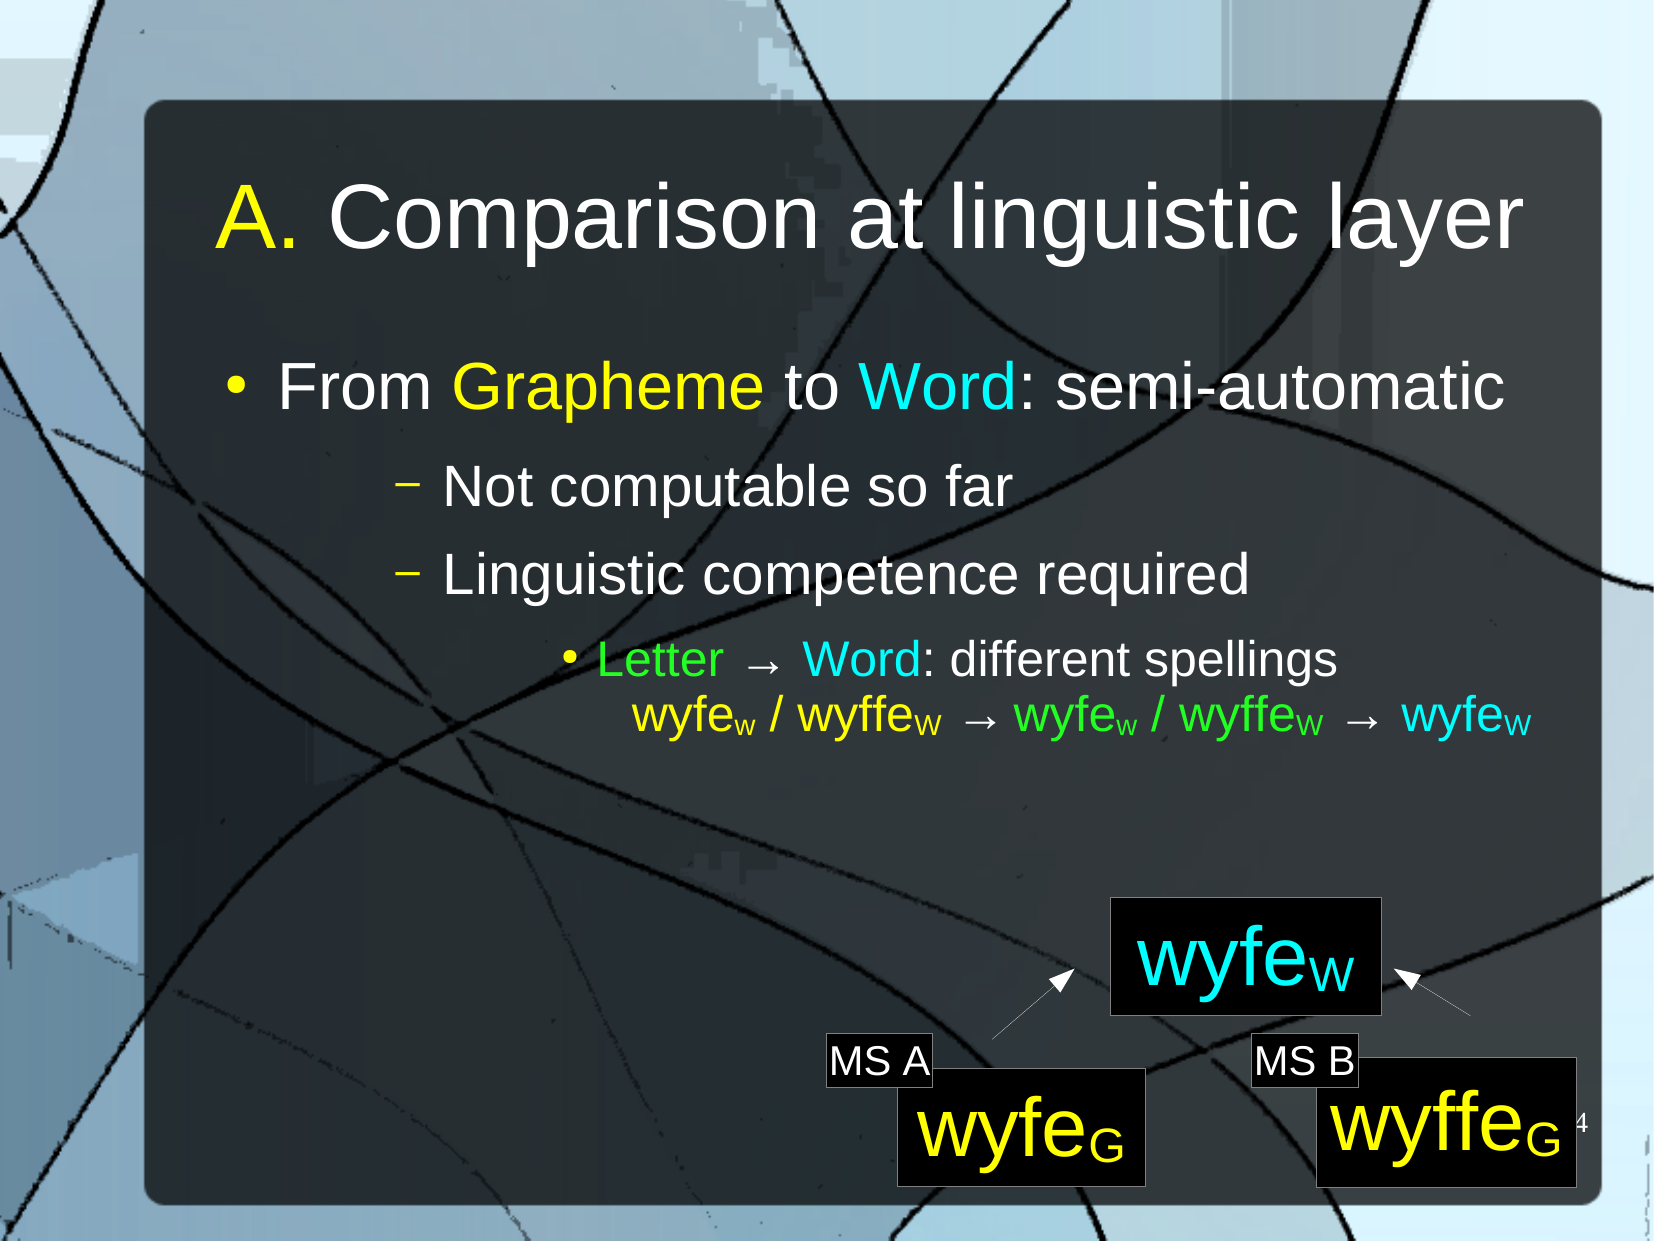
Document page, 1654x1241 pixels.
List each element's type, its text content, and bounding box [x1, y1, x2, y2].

title A. Comparison at linguistic layer [159, 108, 1583, 325]
text_box wyfeG [897, 1068, 1146, 1187]
text_box wyfeW [1110, 897, 1382, 1016]
text_box MS B [1251, 1033, 1359, 1088]
list From Grapheme to Word: semi-automatic Not computable so far Linguistic competence required Letter → Word: different spellings wyfew / wyffeW → wyfew / wyffeW → wyfeW [206, 349, 1571, 1069]
picture [0, 0, 1654, 1241]
text_box wyffeG [1316, 1057, 1577, 1188]
text_box MS A [826, 1033, 933, 1088]
